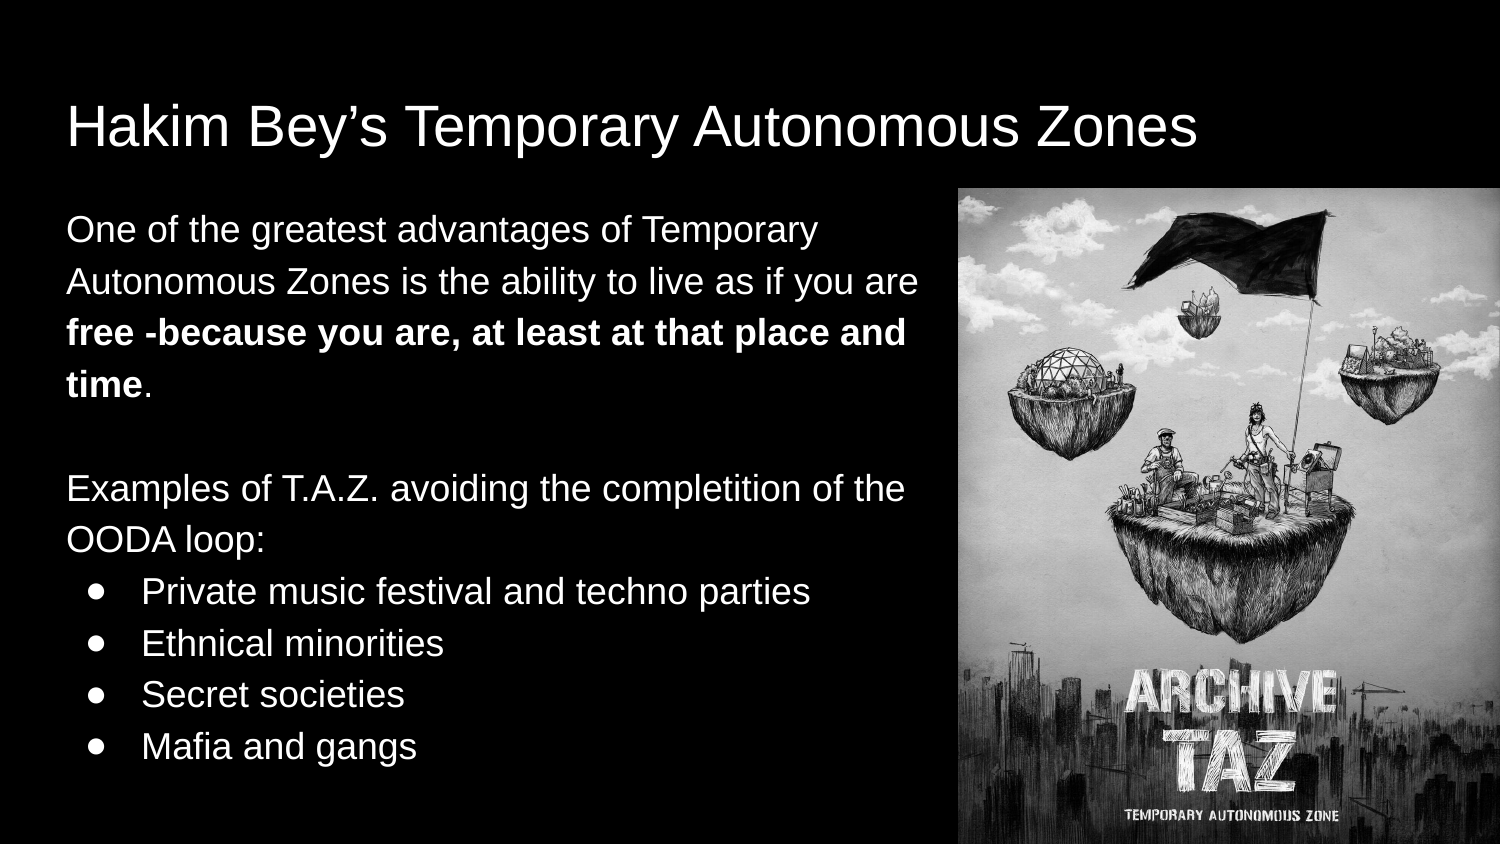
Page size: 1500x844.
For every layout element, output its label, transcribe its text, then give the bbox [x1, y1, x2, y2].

list One of the greatest advantages of Temporary Autonomous Zones is the ability to live as if you are free -because you are, at least at that place and time. Examples of T.A.Z. avoiding the completition of the OODA loop: Private music festival and techno parties Ethnical minorities Secret societies Mafia and gangs [51, 183, 938, 744]
title Hakim Bey’s Temporary Autonomous Zones [51, 72, 1449, 167]
picture [958, 188, 1500, 844]
